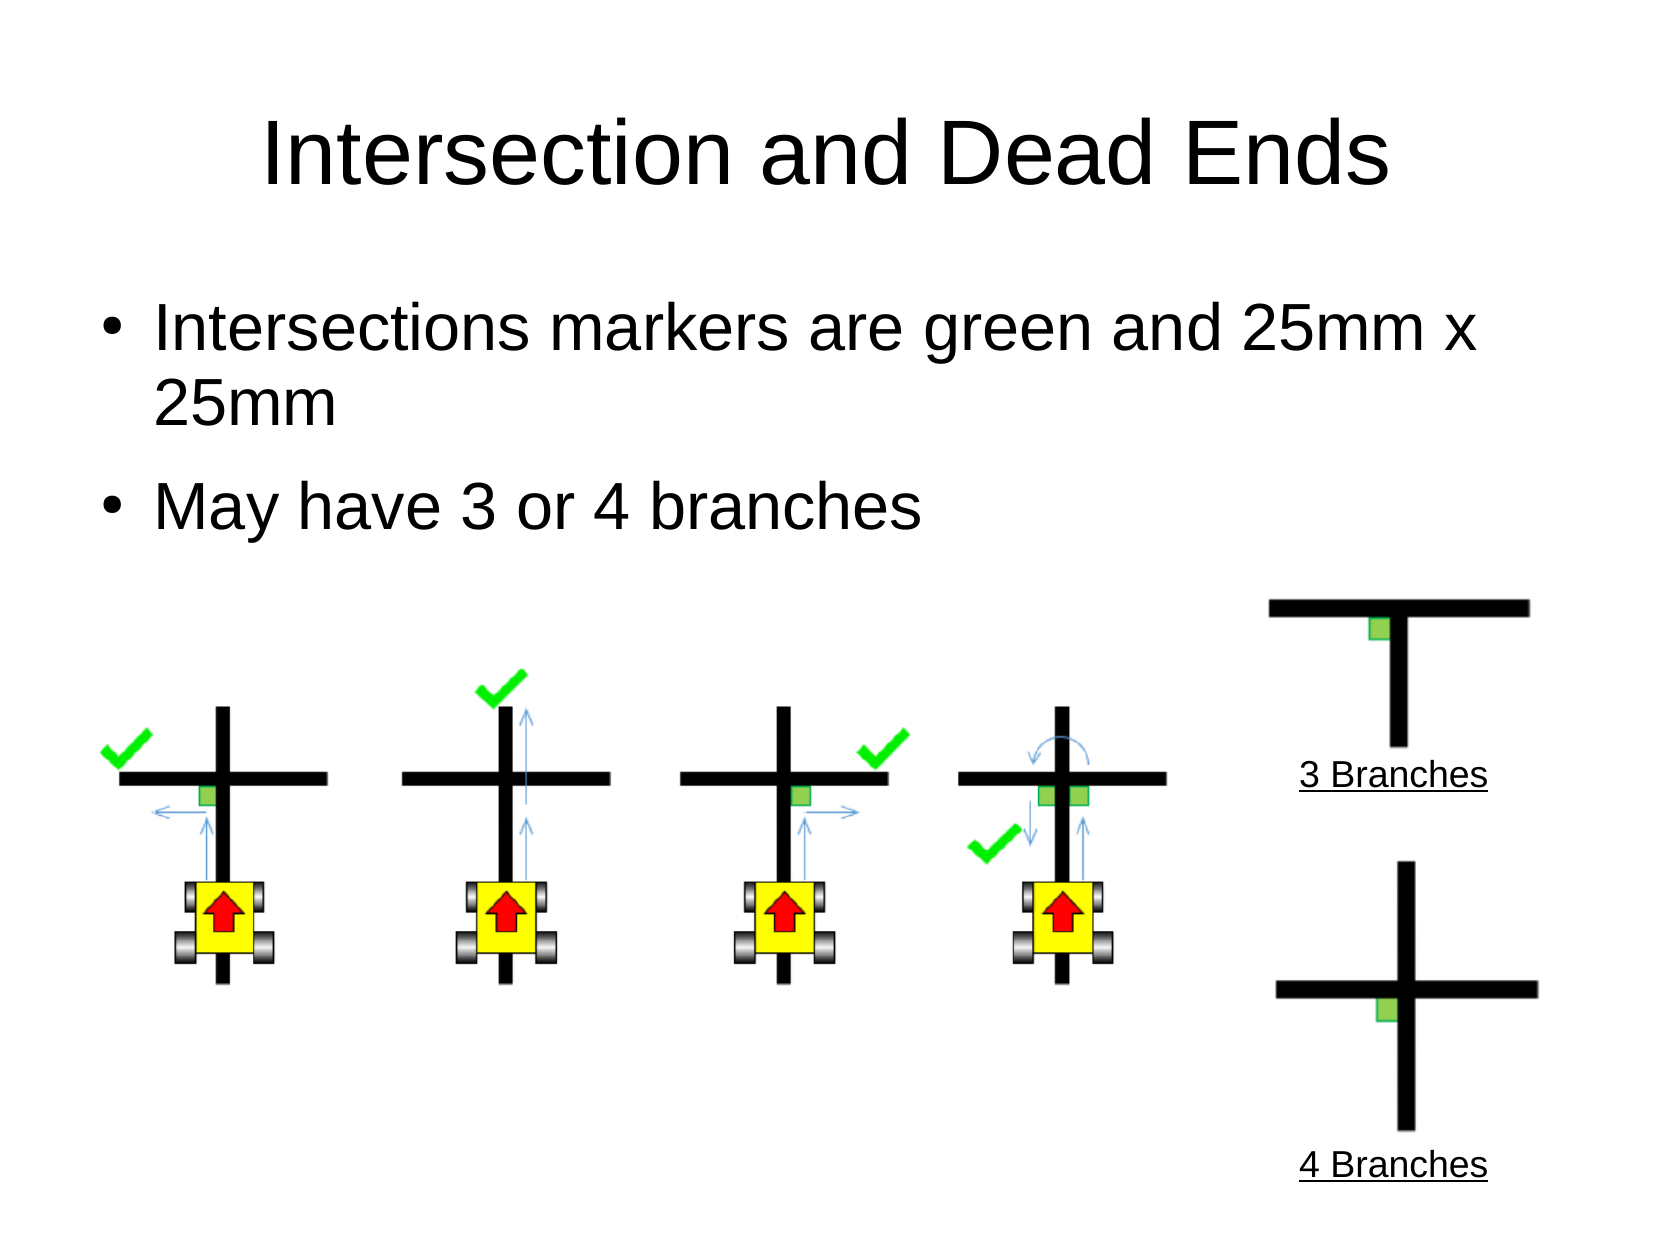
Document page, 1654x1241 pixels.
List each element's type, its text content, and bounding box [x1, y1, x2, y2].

picture [1272, 857, 1548, 1136]
title Intersection and Dead Ends [82, 49, 1571, 257]
text_box 3 Branches [1204, 746, 1583, 804]
text_box 4 Branches [1204, 1136, 1583, 1193]
list Intersections markers are green and 25mm x 25mm May have 3 or 4 branches [82, 290, 1571, 1010]
picture [1261, 590, 1536, 746]
picture [94, 661, 1182, 997]
